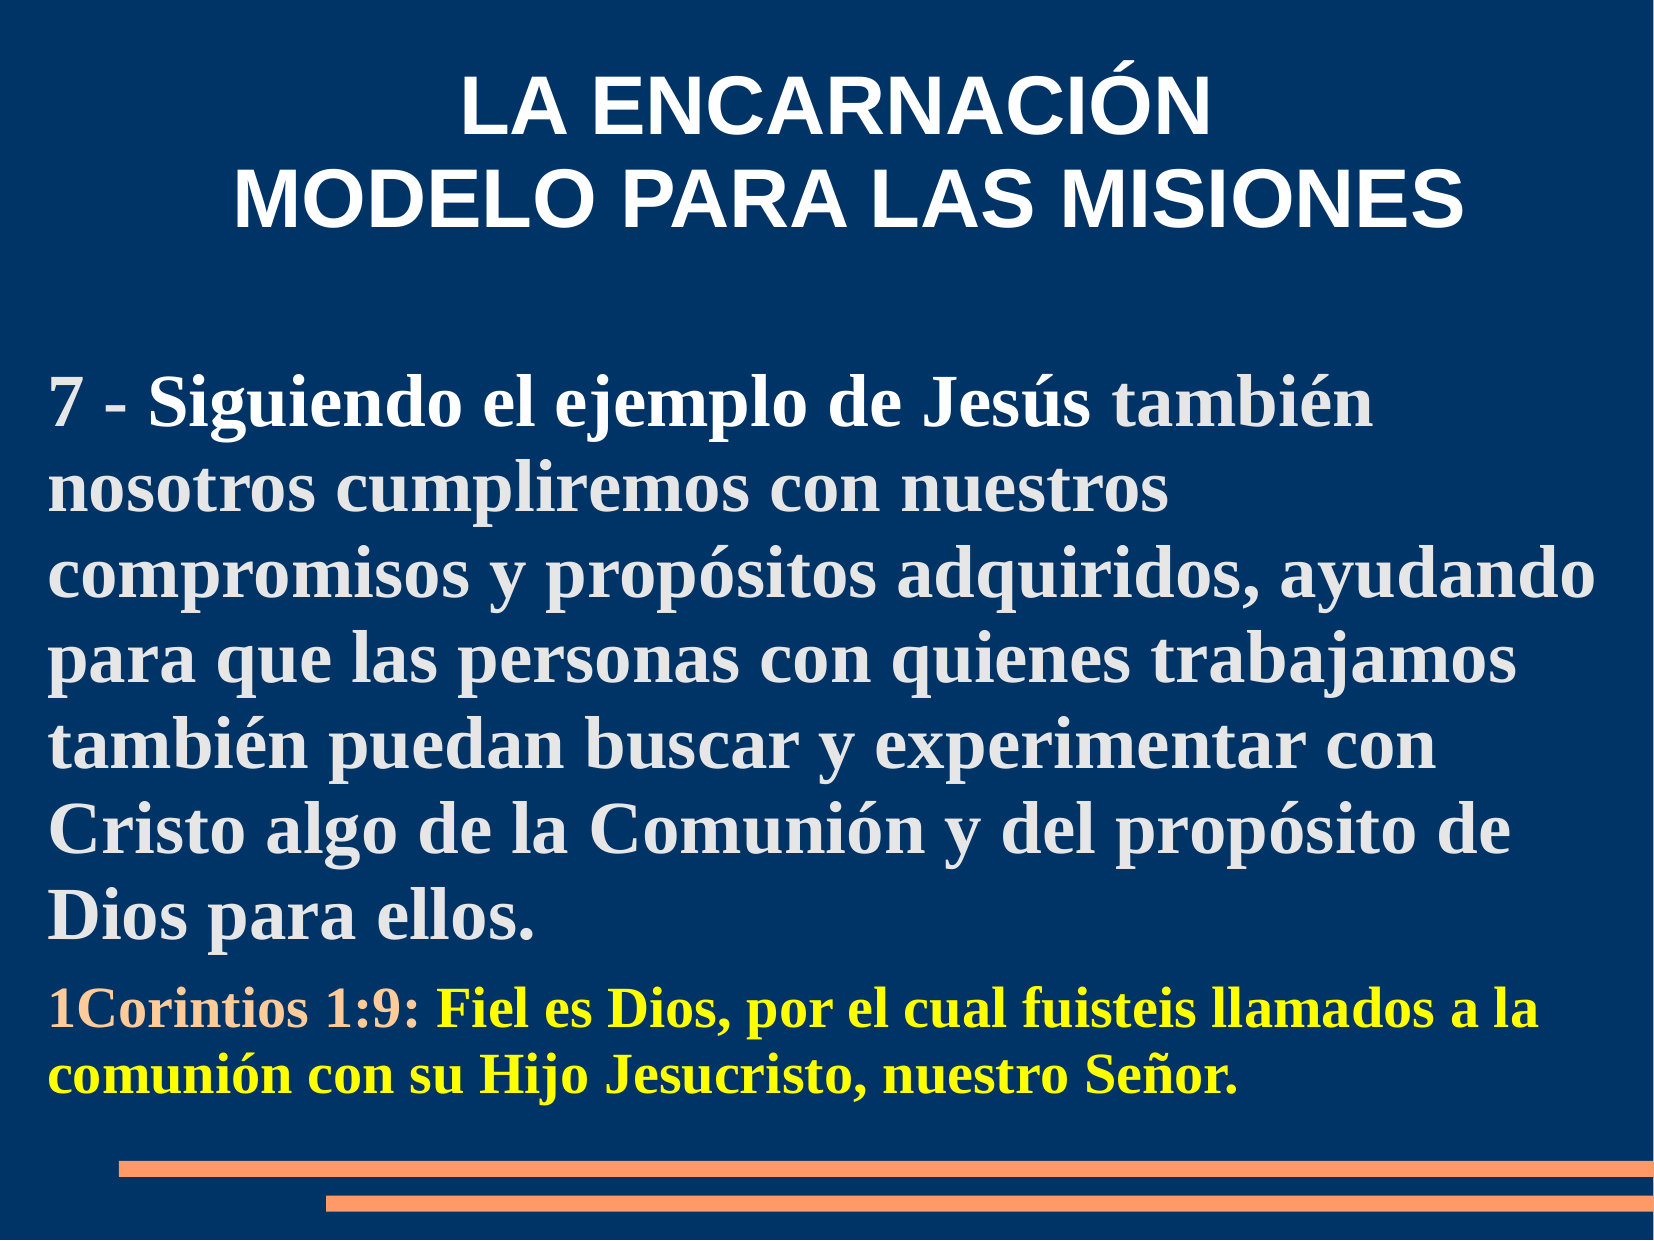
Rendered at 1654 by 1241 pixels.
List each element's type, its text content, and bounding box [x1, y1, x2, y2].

title LA ENCARNACIÓN MODELO PARA LAS MISIONES [121, 46, 1534, 254]
list 7 - Siguiendo el ejemplo de Jesús también nosotros cumpliremos con nuestros compromisos y propósitos adquiridos, ayudando para que las personas con quienes trabajamos también puedan buscar y experimentar con Cristo algo de la Comunión y del propósito de Dios para ellos. 1Corintios 1:9: Fiel es Dios, por el cual fuisteis llamados a la comunión con su Hijo Jesucristo, nuestro Señor. [47, 354, 1607, 1123]
